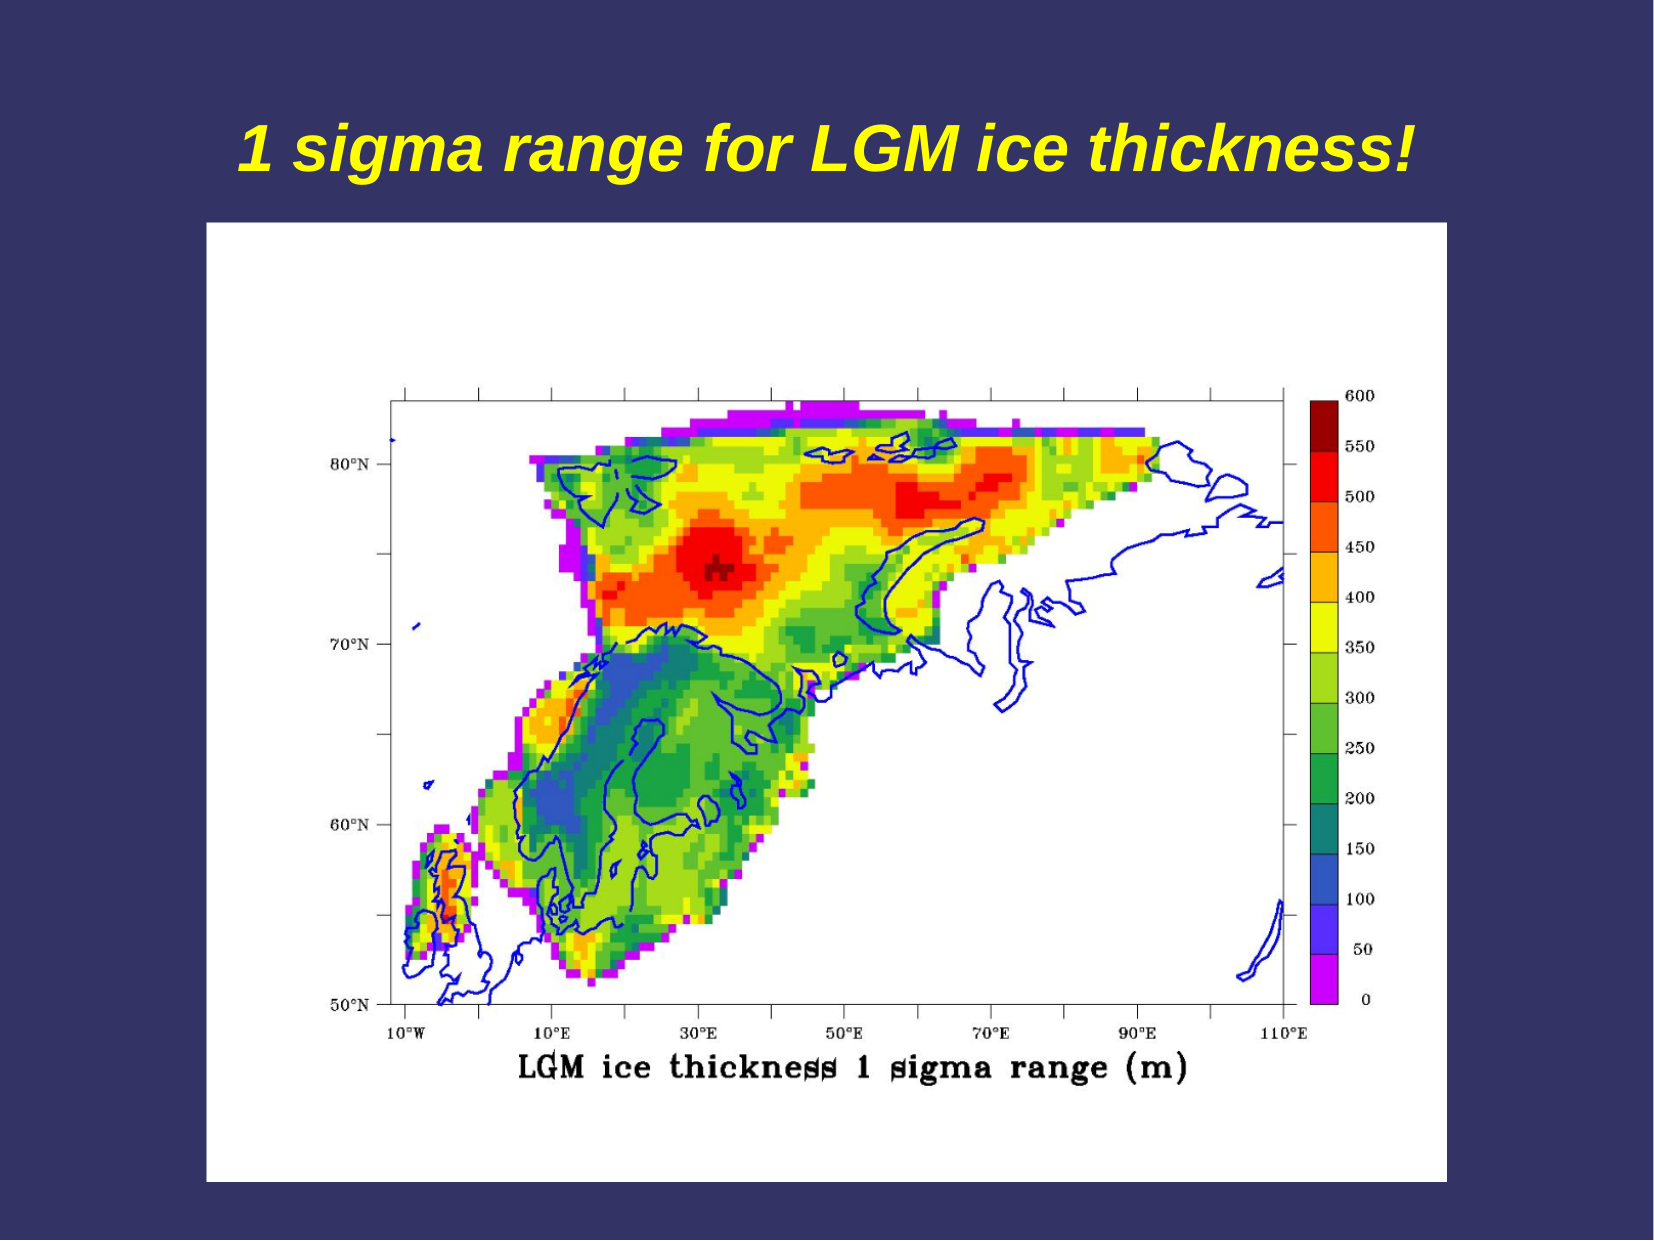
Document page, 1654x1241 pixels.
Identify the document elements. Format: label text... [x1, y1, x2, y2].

title 1 sigma range for LGM ice thickness! [121, 49, 1534, 250]
picture [206, 222, 1447, 1182]
